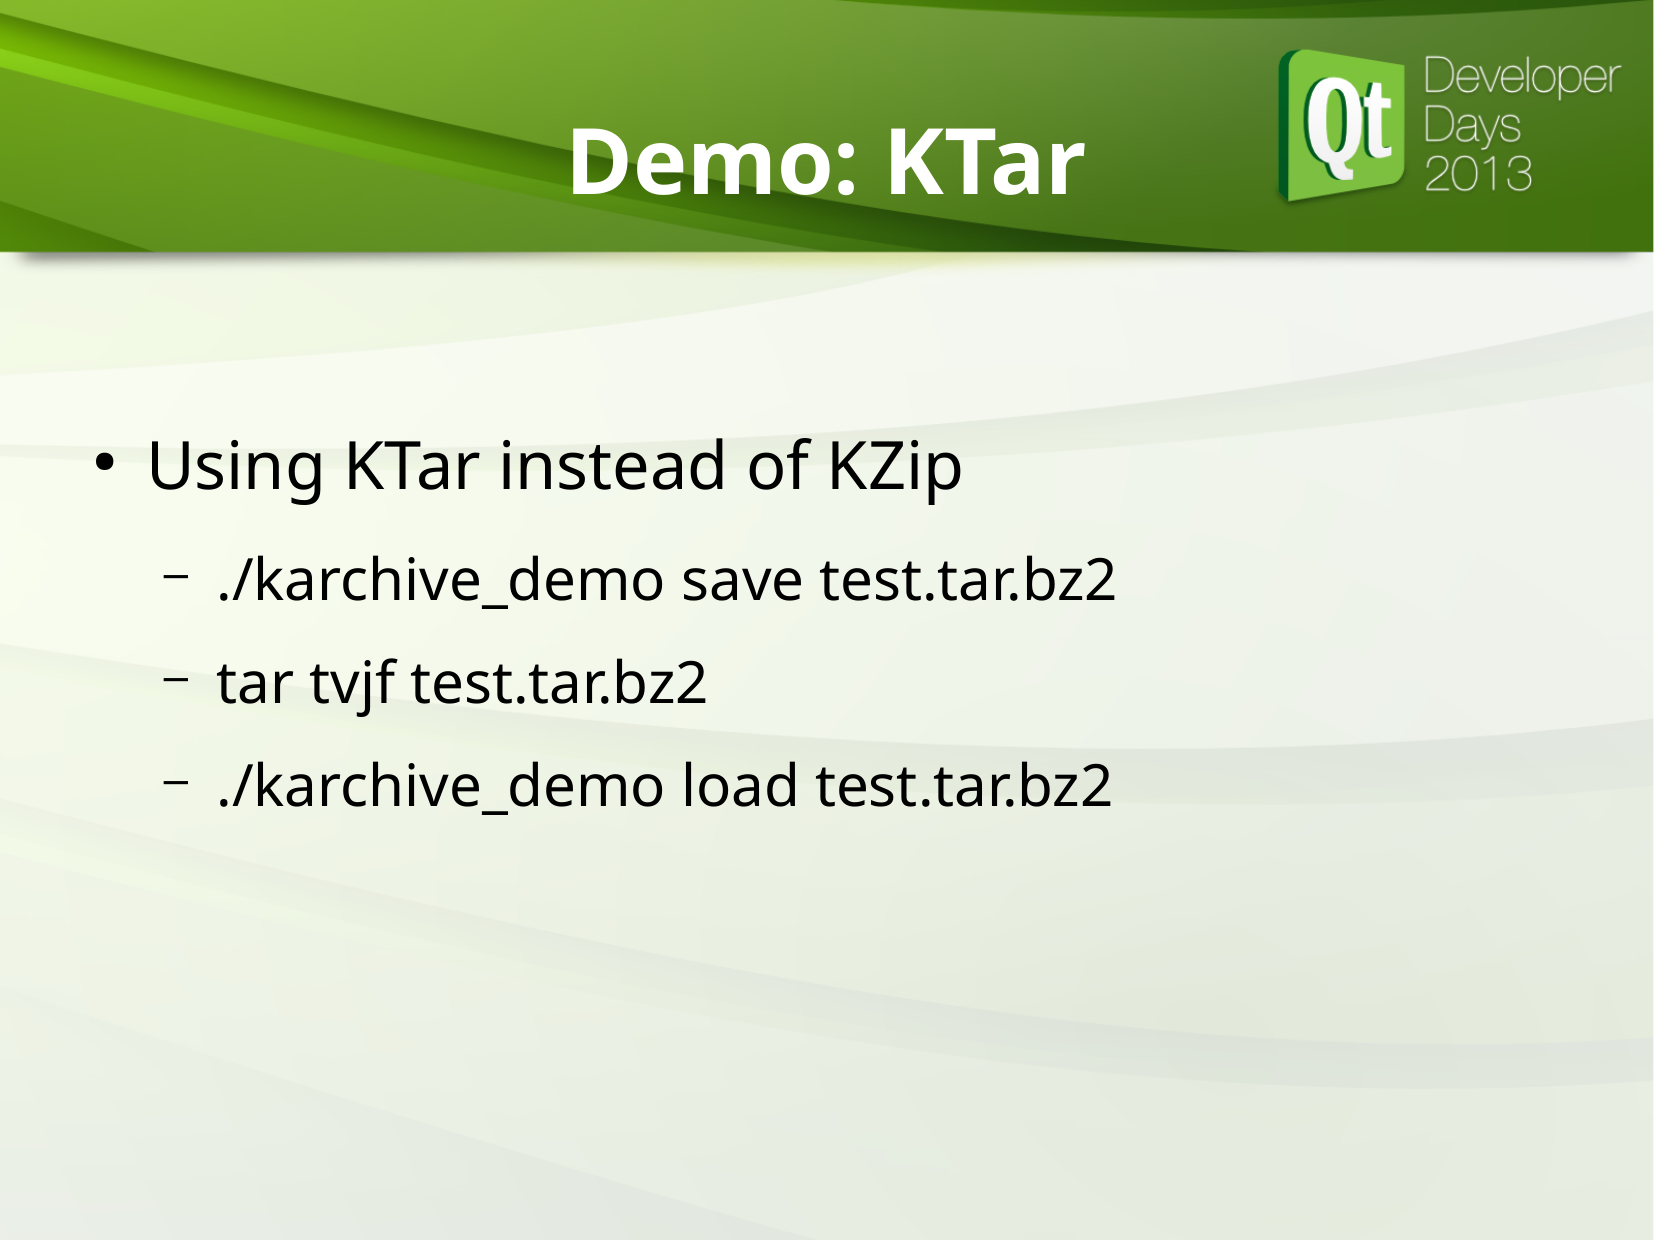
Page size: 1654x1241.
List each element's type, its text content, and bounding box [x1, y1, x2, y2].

picture [0, 0, 1654, 1240]
list Using KTar instead of KZip ./karchive_demo save test.tar.bz2 tar tvjf test.tar.bz2 ./karchive_demo load test.tar.bz2 [75, 297, 1576, 1017]
title Demo: KTar [82, 55, 1571, 263]
